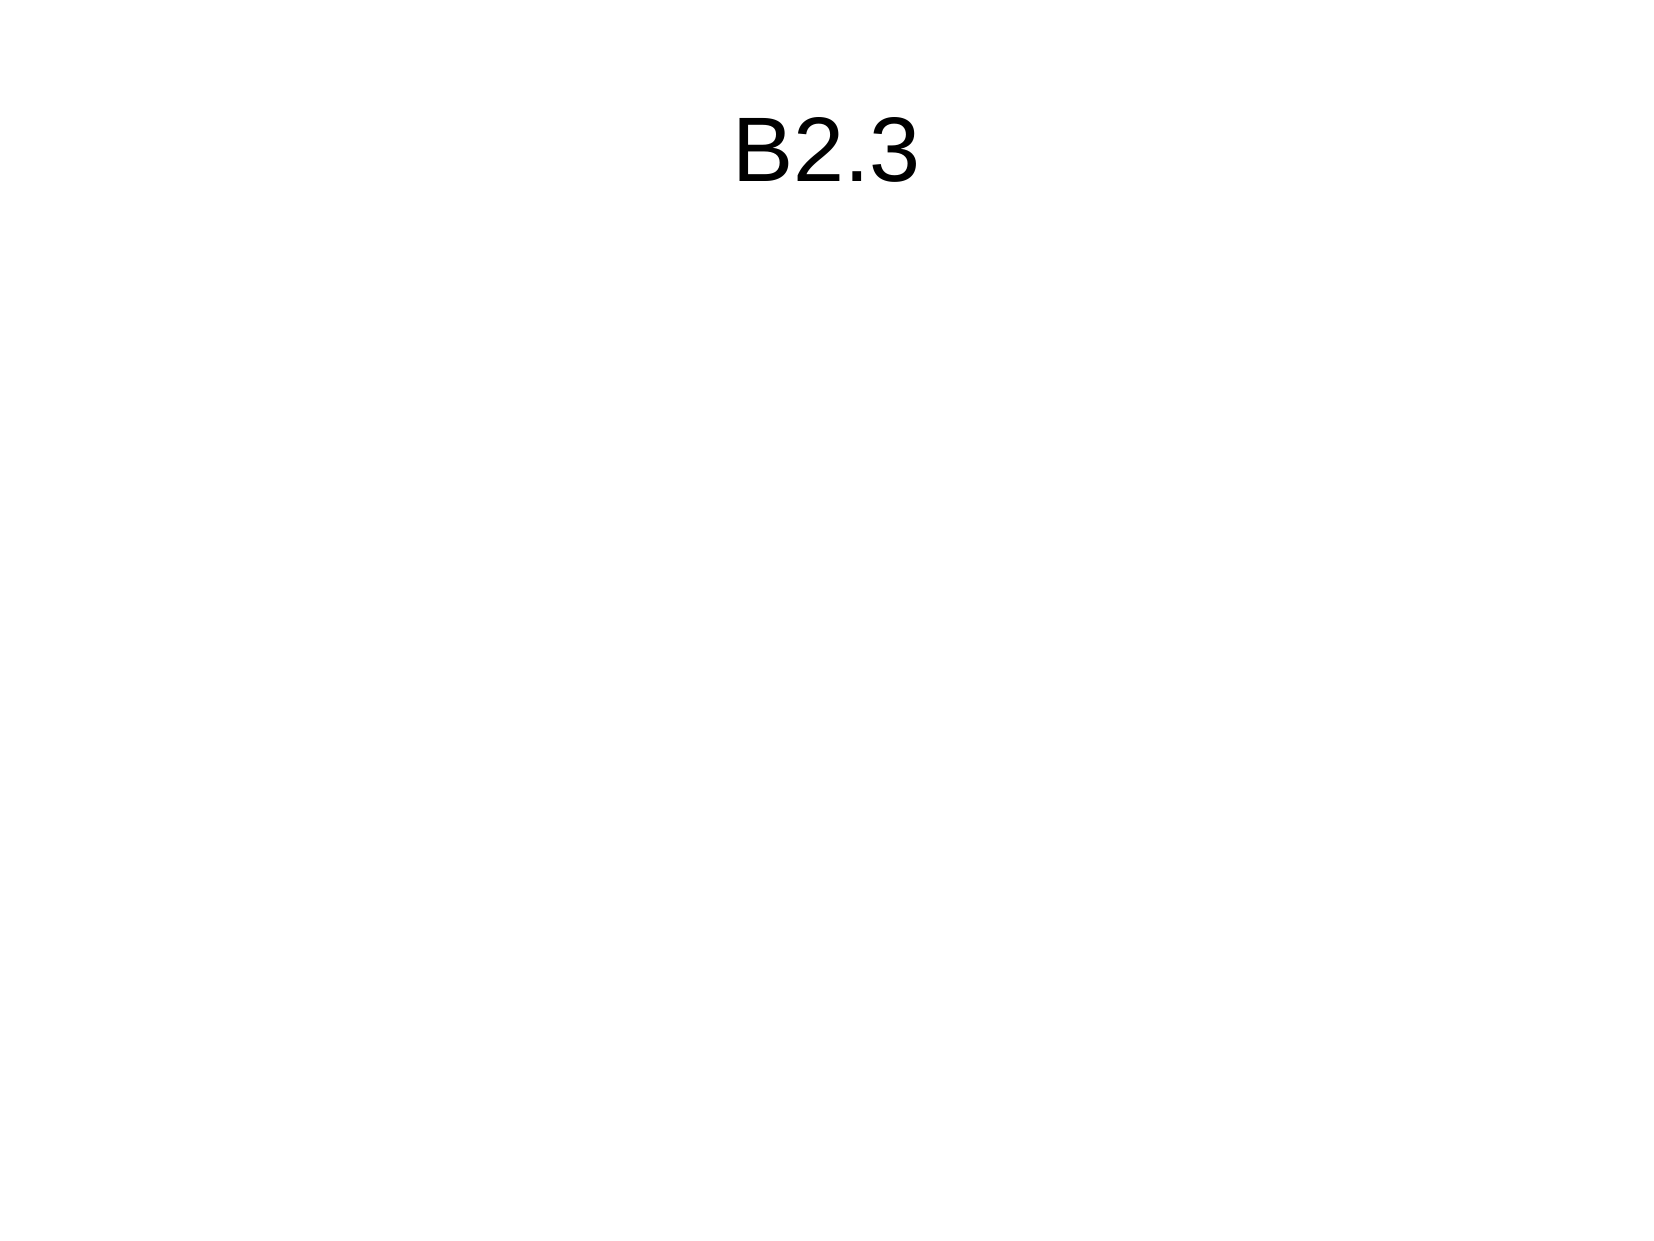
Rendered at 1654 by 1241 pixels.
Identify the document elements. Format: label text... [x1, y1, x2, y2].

title B2.3 [82, 56, 1571, 250]
